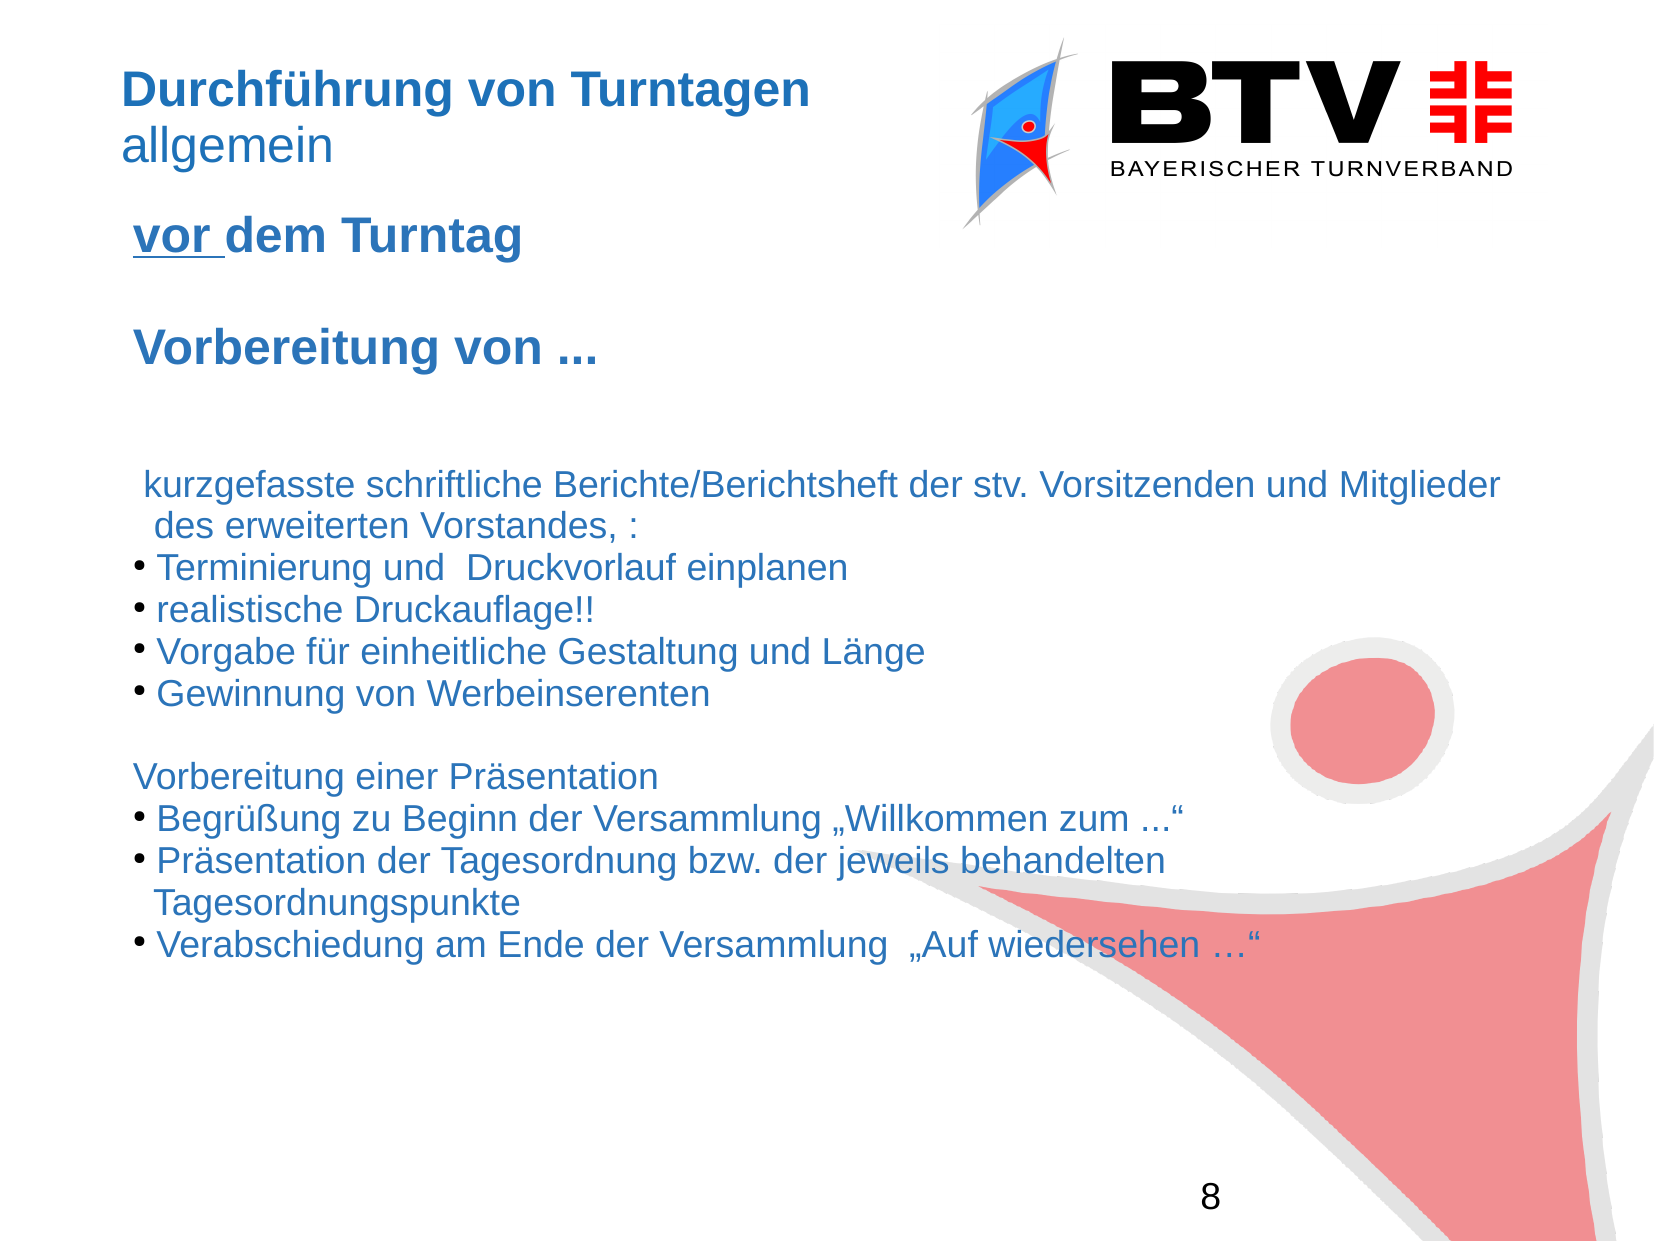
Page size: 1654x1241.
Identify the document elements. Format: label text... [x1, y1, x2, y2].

subtitle vor dem Turntag Vorbereitung von ... kurzgefasste schriftliche Berichte/Berichtsheft der stv. Vorsitzenden und Mitglieder des erweiterten Vorstandes, : Terminierung und Druckvorlauf einplanen realistische Druckauflage!! Vorgabe für einheitliche Gestaltung und Länge Gewinnung von Werbeinserenten Vorbereitung einer Präsentation Begrüßung zu Beginn der Versammlung „Willkommen zum ...“ Präsentation der Tagesordnung bzw. der jeweils behandelten Tagesordnungspunkte Verabschiedung am Ende der Versammlung „Auf wiedersehen …“ [118, 200, 1548, 1099]
title Durchführung von Turntagen allgemein [106, 54, 892, 201]
text_box <Nummer> [1185, 1169, 1571, 1216]
picture [854, 637, 1654, 1241]
picture [939, 24, 1548, 200]
